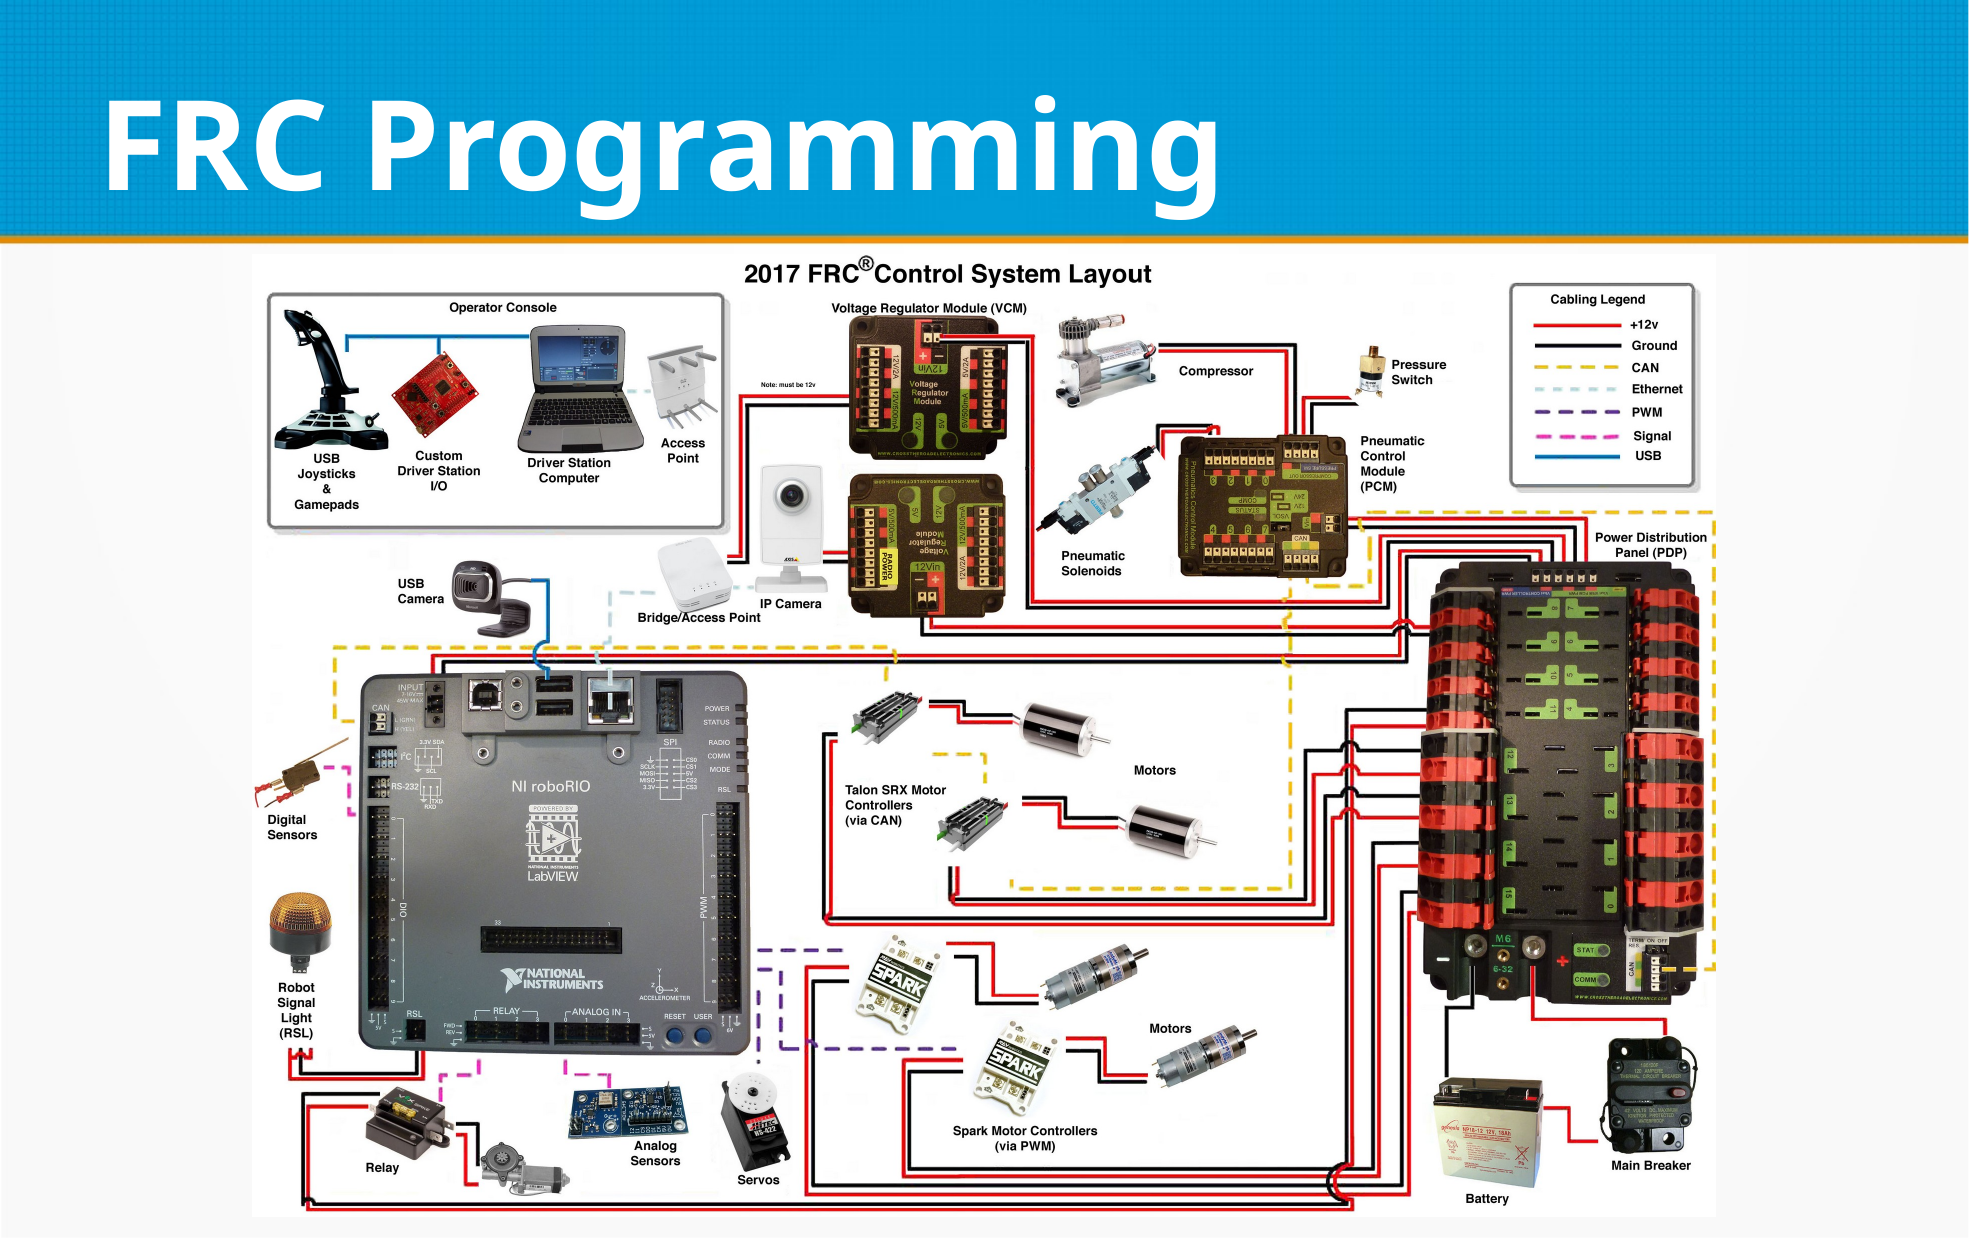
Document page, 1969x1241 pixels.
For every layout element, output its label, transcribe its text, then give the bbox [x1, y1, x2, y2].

picture [0, 233, 1969, 1241]
title FRC Programming [98, 19, 1870, 227]
